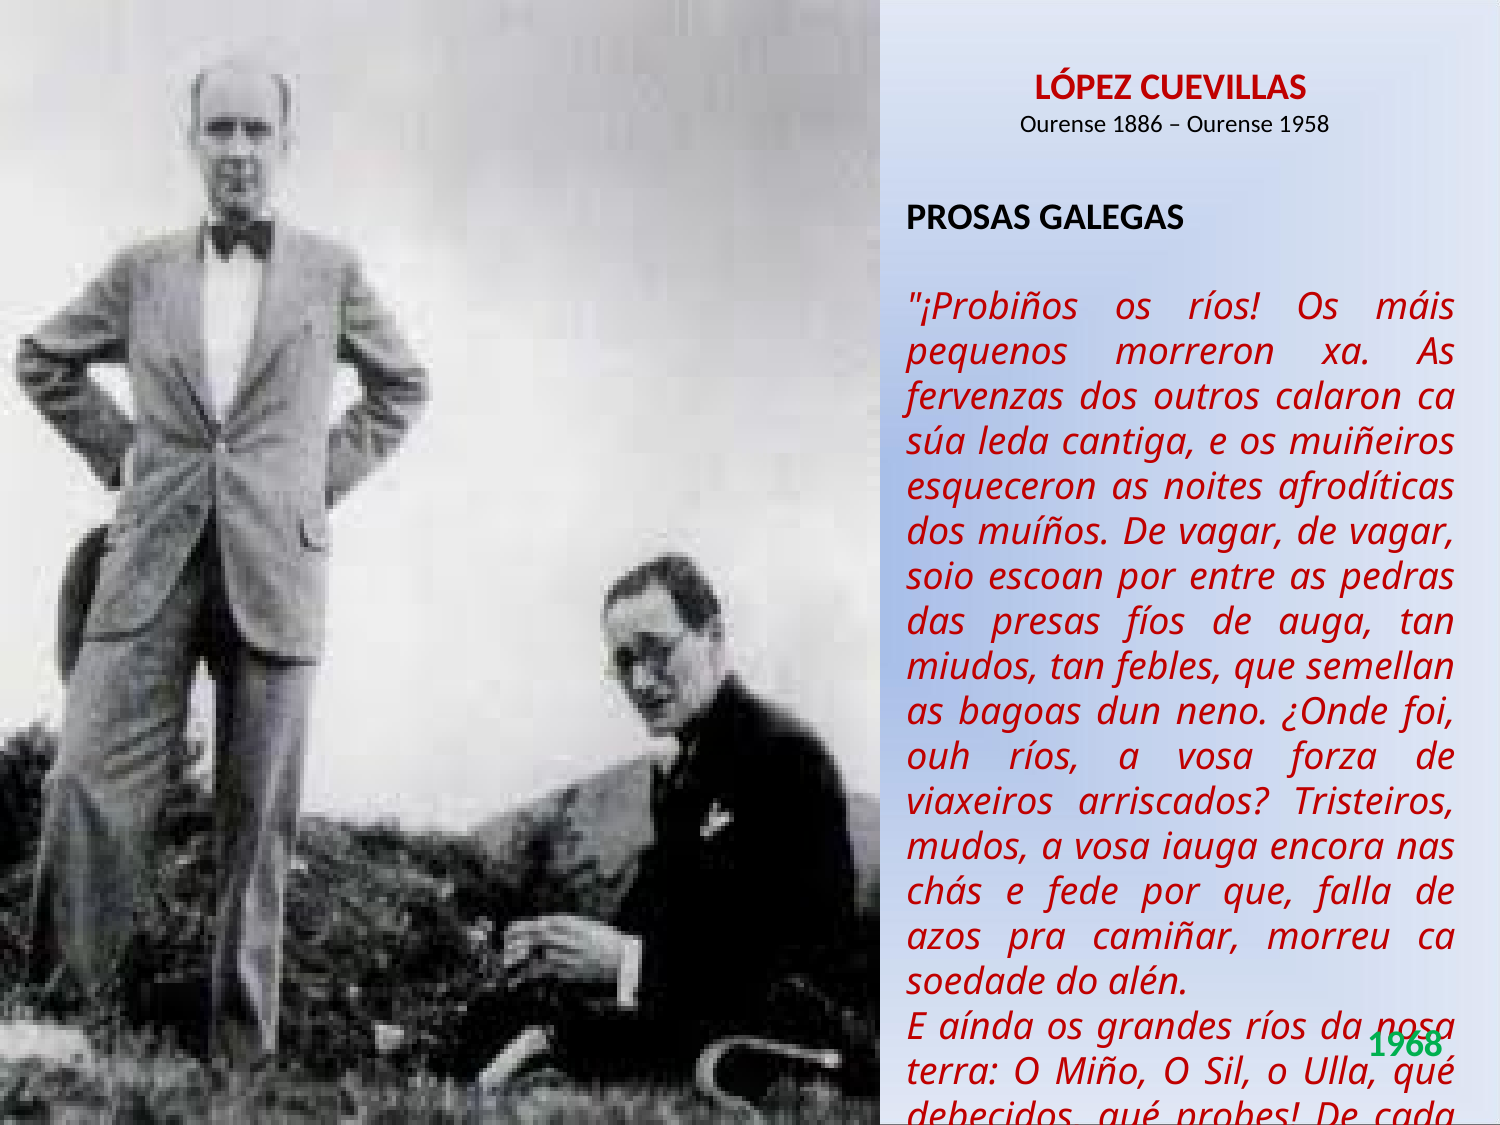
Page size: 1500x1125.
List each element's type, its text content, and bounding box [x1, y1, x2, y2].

text_box 1968 [1352, 1011, 1459, 1072]
text_box LÓPEZ CUEVILLAS Ourense 1886 – Ourense 1958 [950, 54, 1400, 146]
picture [0, 0, 1500, 1125]
text_box PROSAS GALEGAS "¡Probiños os ríos! Os máis pequenos morreron xa. As fervenzas dos outros calaron ca súa leda cantiga, e os muiñeiros esqueceron as noites afrodíticas dos muíños. De vagar, de vagar, soio escoan por entre as pedras das presas fíos de auga, tan miudos, tan febles, que semellan as bagoas dun neno. ¿Onde foi, ouh ríos, a vosa forza de viaxeiros arriscados? Tristeiros, mudos, a vosa iauga encora nas chás e fede por que, falla de azos pra camiñar, morreu ca soedade do alén. E aínda os grandes ríos da nosa terra: O Miño, O Sil, o Ulla, qué debecidos, qué probes! De cada día, o voso leito afúndese máis, como si andivérades a abrir a vosa propia sepultura... [891, 184, 1471, 1125]
